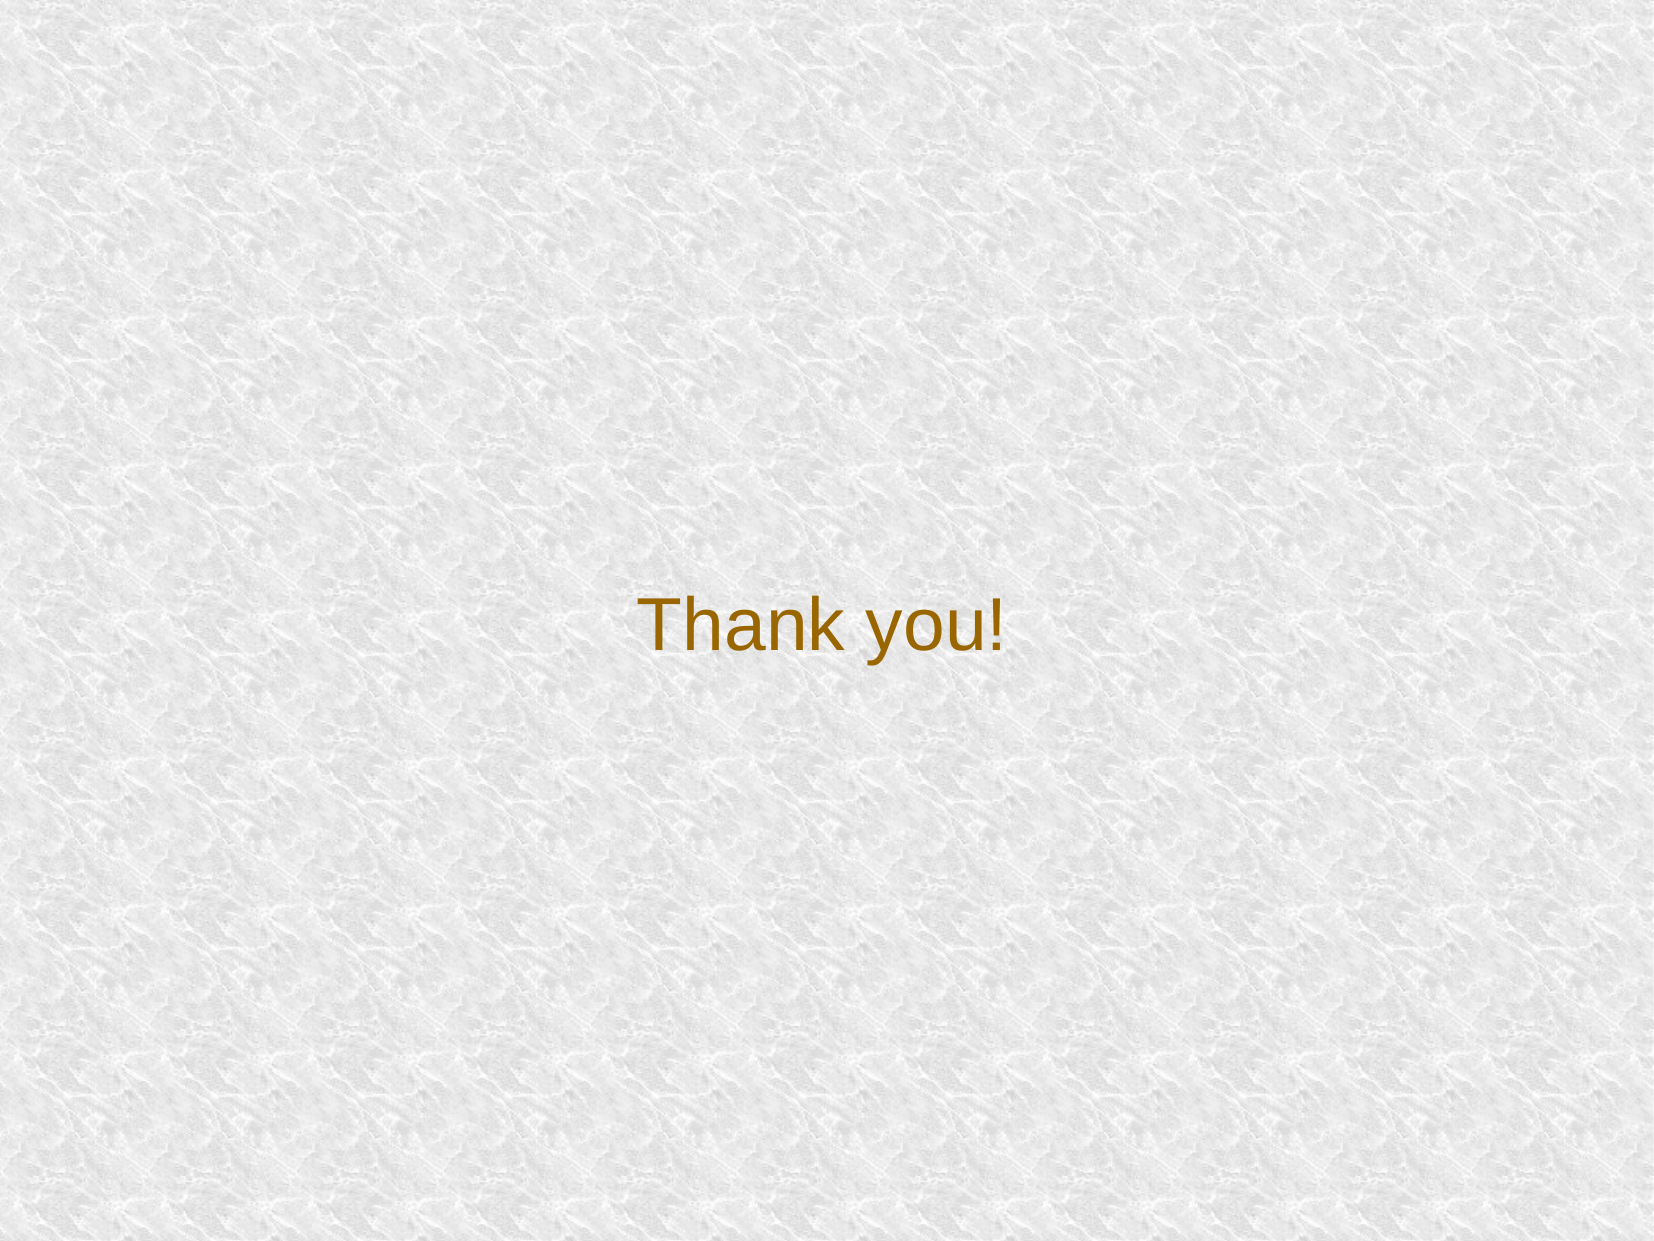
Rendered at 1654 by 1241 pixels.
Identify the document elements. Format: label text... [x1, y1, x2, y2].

text_box Thank you! [621, 572, 1023, 673]
picture [0, 0, 1654, 1241]
